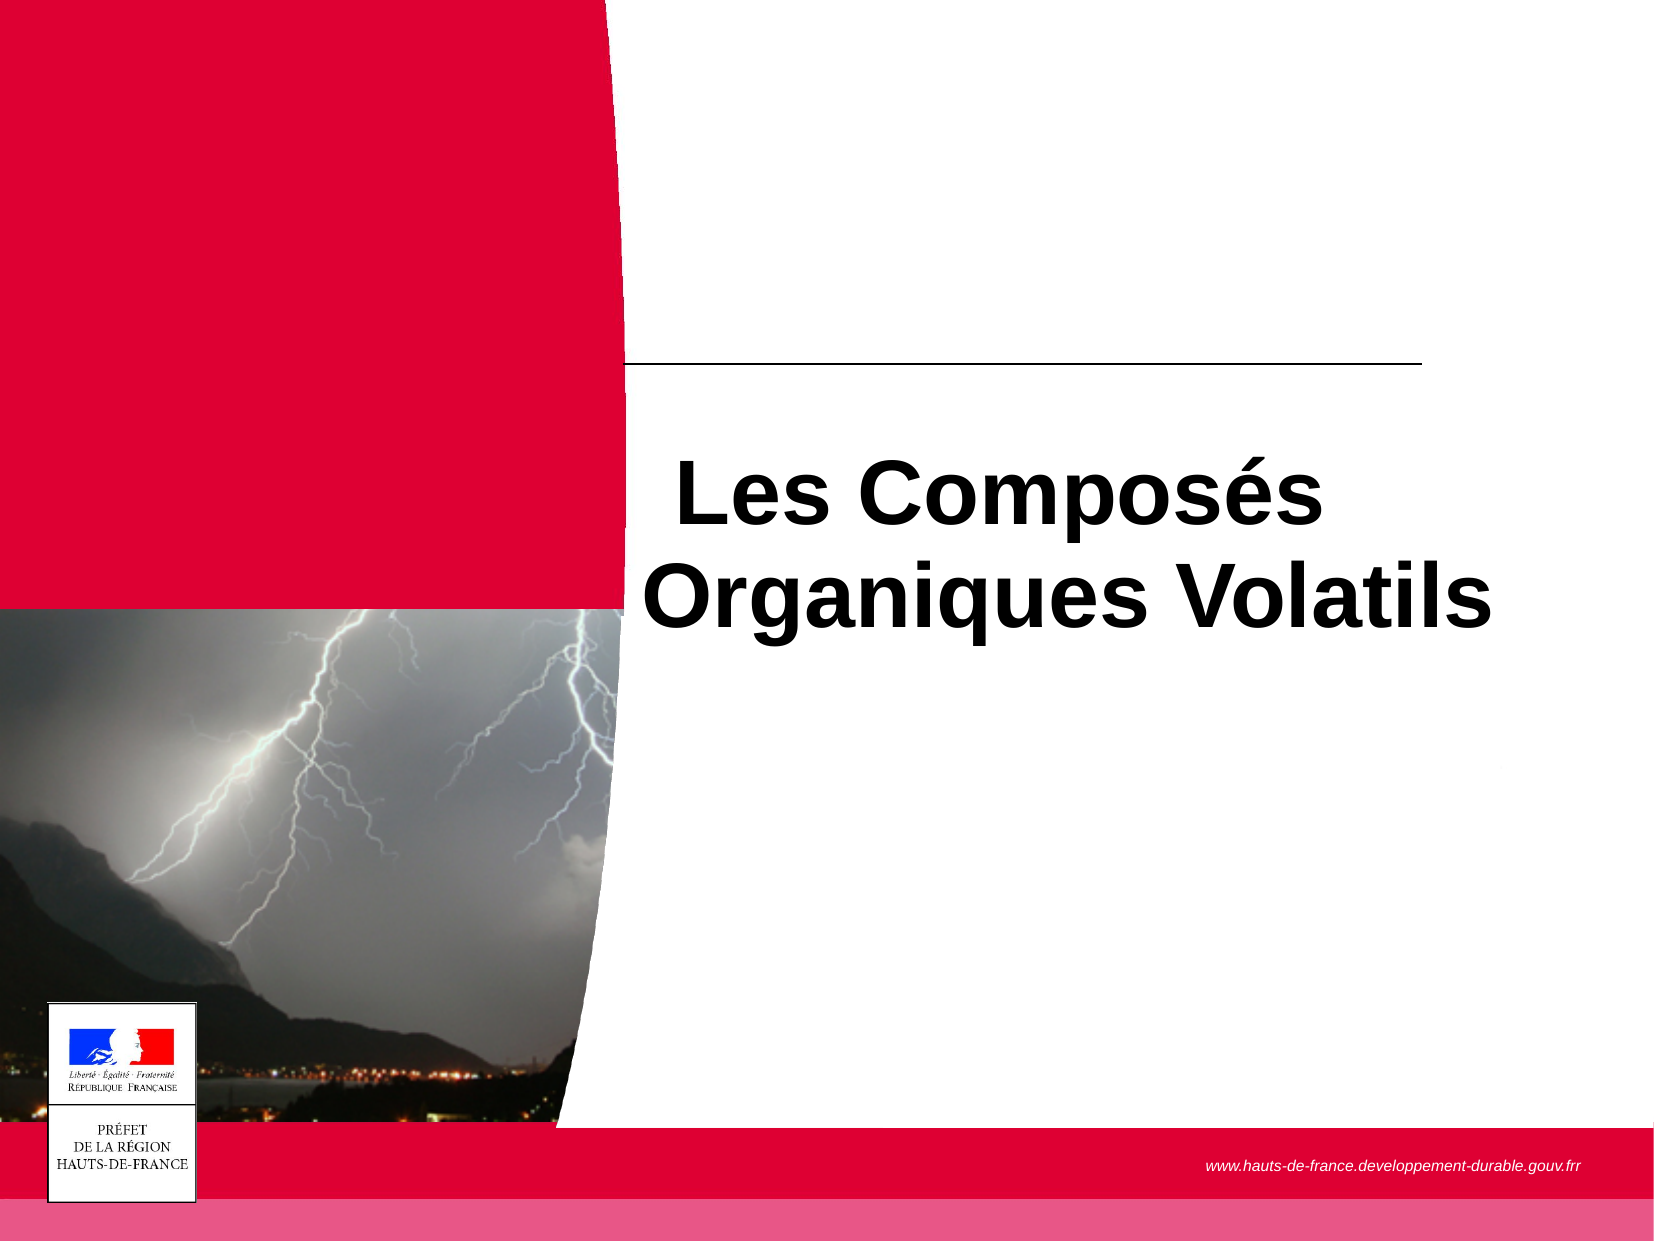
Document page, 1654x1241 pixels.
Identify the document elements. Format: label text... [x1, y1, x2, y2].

title Les Composés Organiques Volatils [641, 392, 1597, 696]
picture [0, 0, 1654, 1241]
